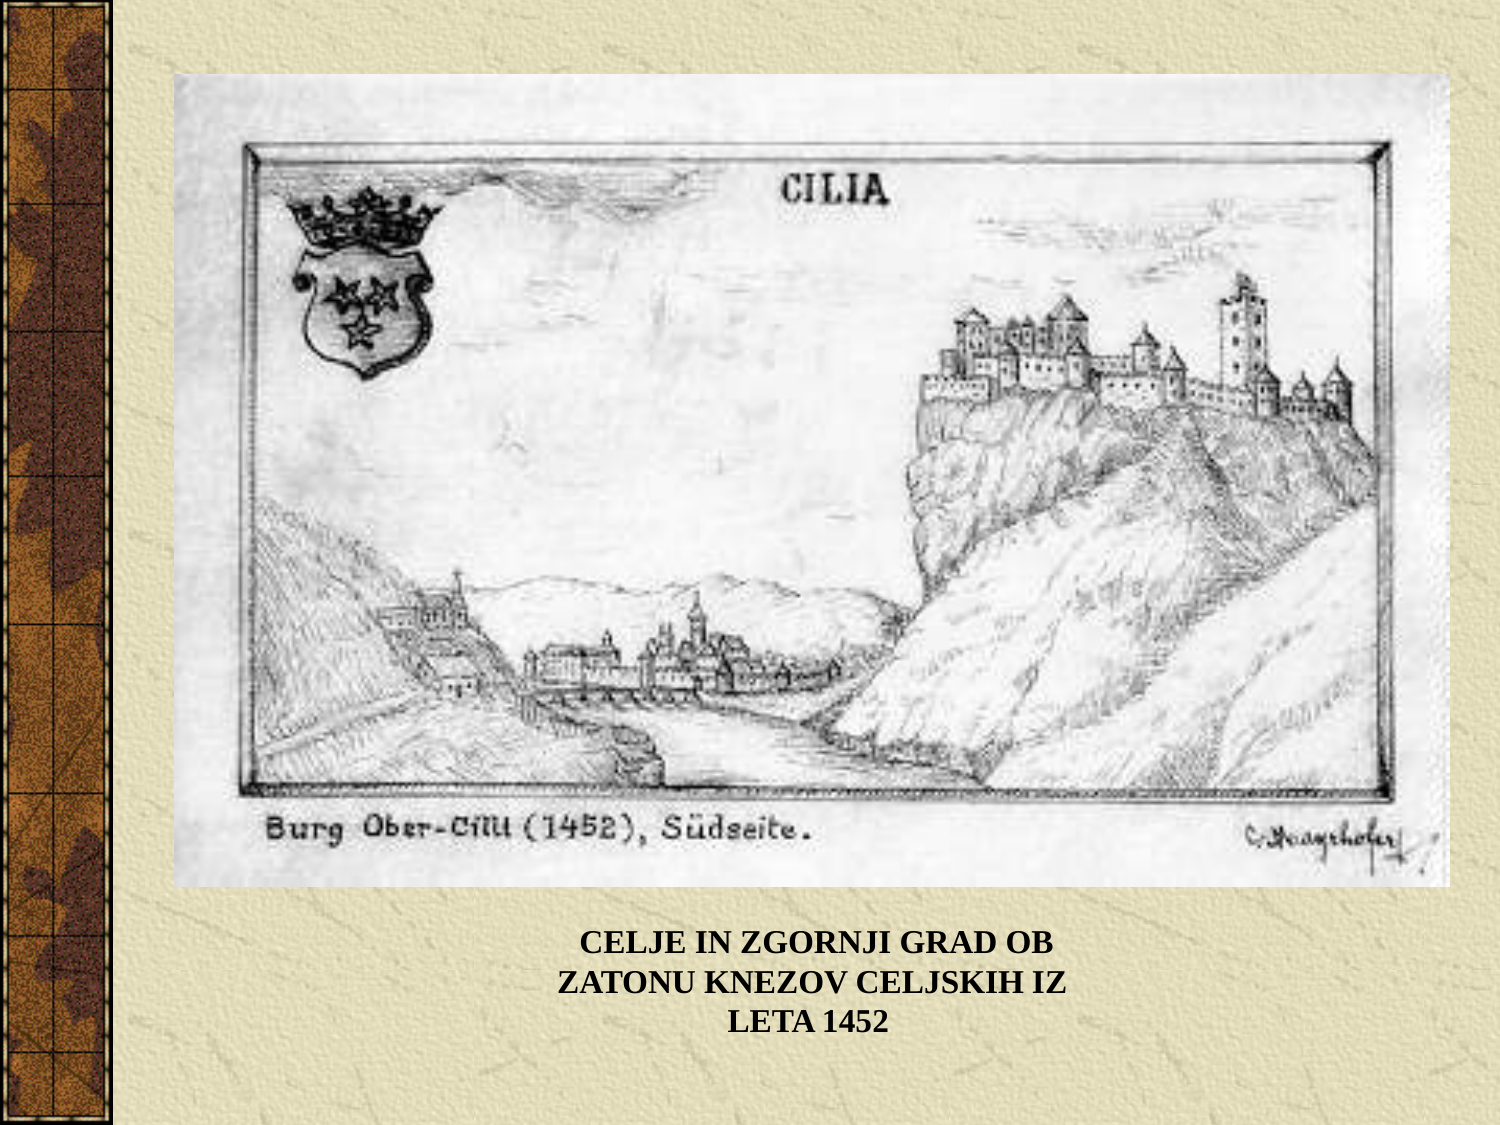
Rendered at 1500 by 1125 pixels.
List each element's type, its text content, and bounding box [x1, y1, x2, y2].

picture [0, 0, 1500, 1125]
text_box CELJE IN ZGORNJI GRAD OB ZATONU KNEZOV CELJSKIH IZ LETA 1452 [525, 912, 1100, 1048]
